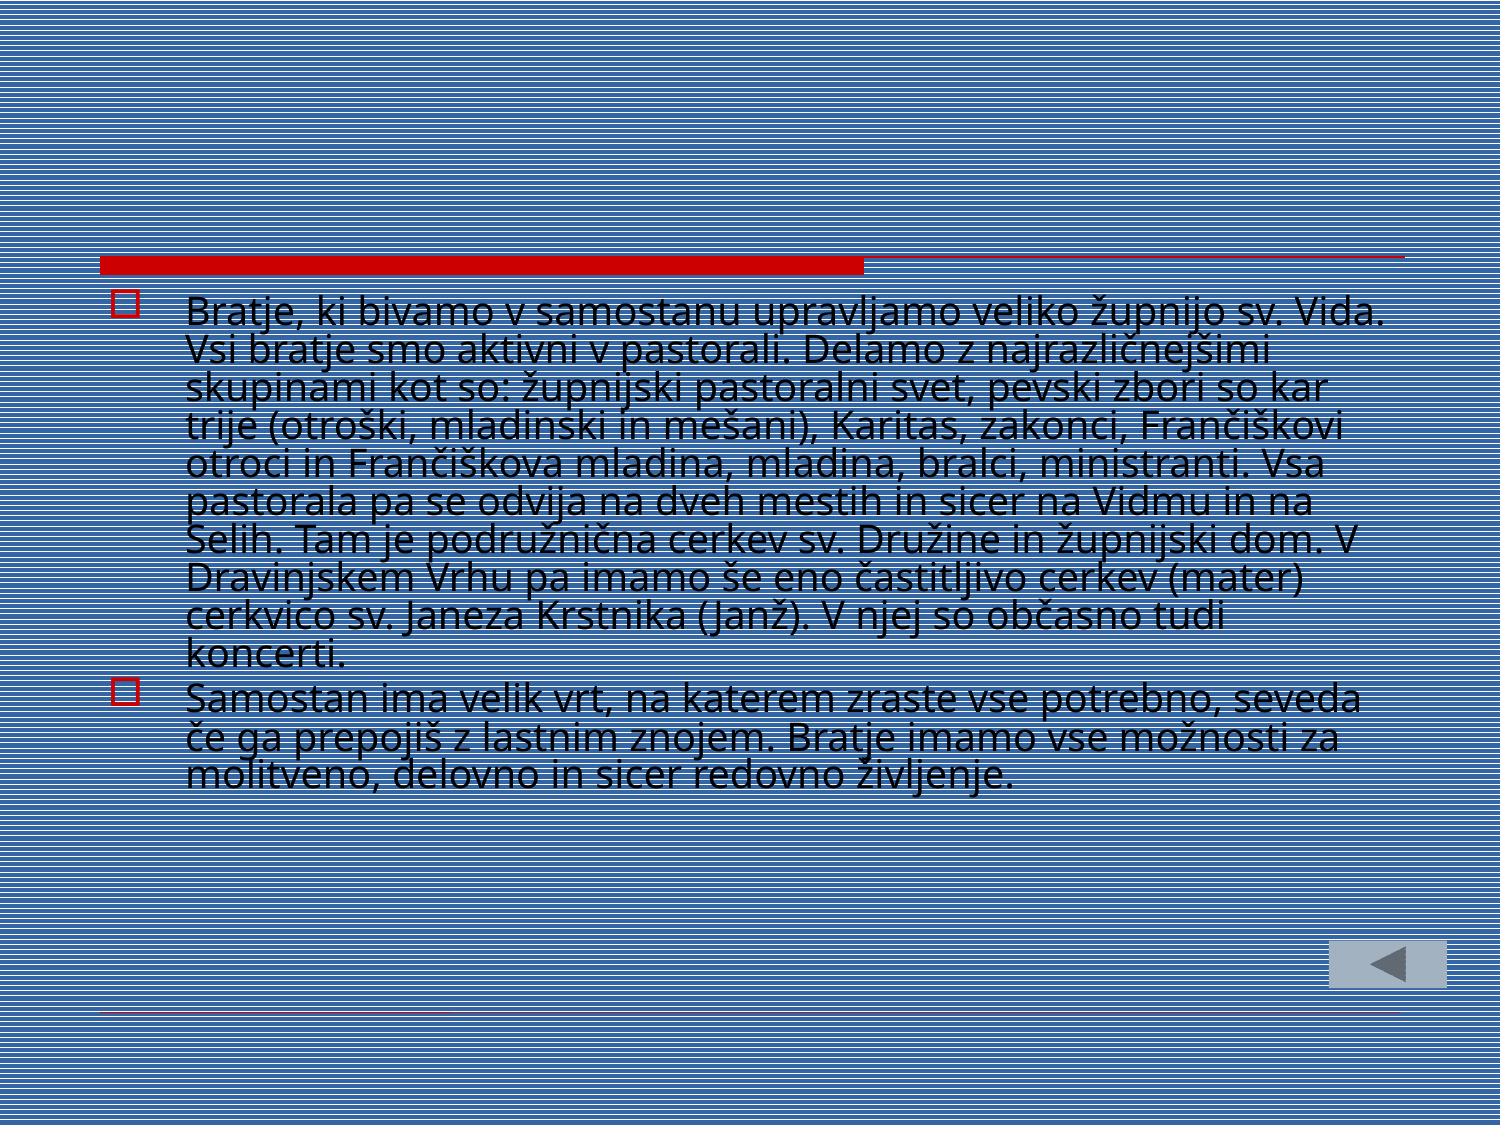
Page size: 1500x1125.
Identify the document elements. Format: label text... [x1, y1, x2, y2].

text_box [1328, 940, 1447, 989]
list Bratje, ki bivamo v samostanu upravljamo veliko župnijo sv. Vida. Vsi bratje smo aktivni v pastorali. Delamo z najrazličnejšimi skupinami kot so: župnijski pastoralni svet, pevski zbori so kar trije (otroški, mladinski in mešani), Karitas, zakonci, Frančiškovi otroci in Frančiškova mladina, mladina, bralci, ministranti. Vsa pastorala pa se odvija na dveh mestih in sicer na Vidmu in na Selih. Tam je podružnična cerkev sv. Družine in župnijski dom. V Dravinjskem Vrhu pa imamo še eno častitljivo cerkev (mater) cerkvico sv. Janeza Krstnika (Janž). V njej so občasno tudi koncerti. Samostan ima velik vrt, na katerem zraste vse potrebno, seveda če ga prepojiš z lastnim znojem. Bratje imamo vse možnosti za molitveno, delovno in sicer redovno življenje. [92, 287, 1406, 988]
